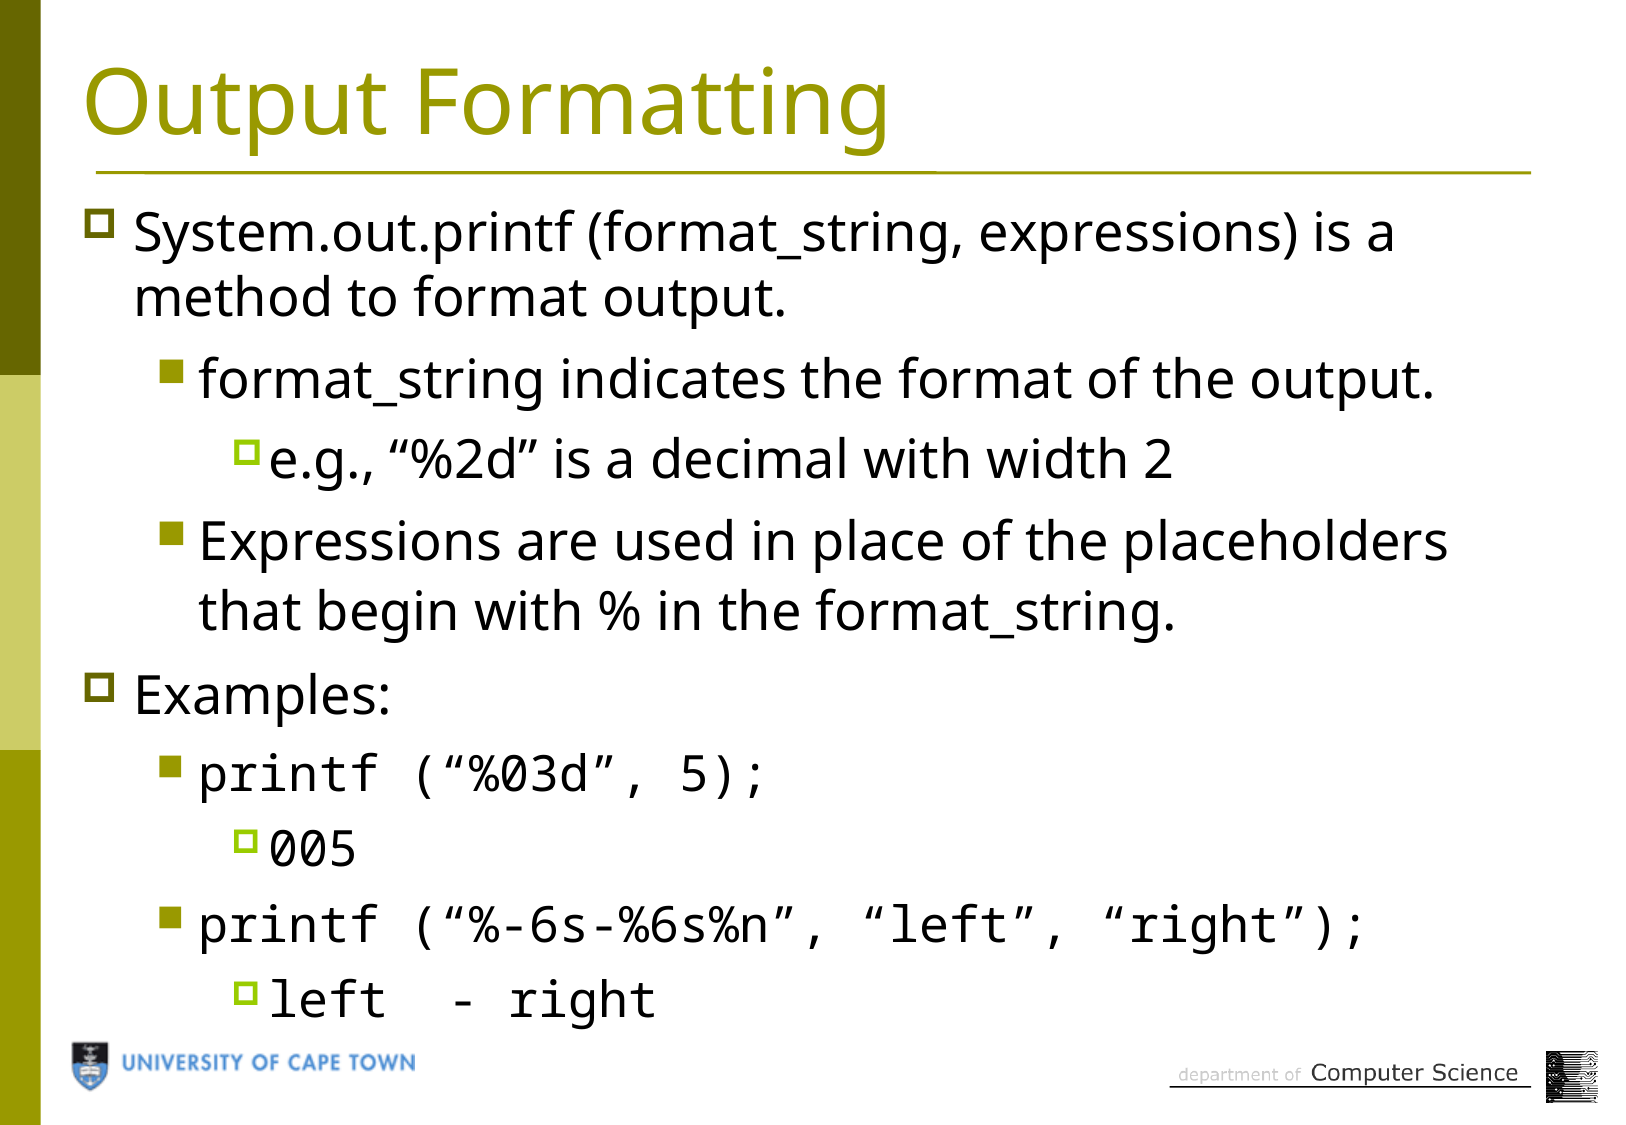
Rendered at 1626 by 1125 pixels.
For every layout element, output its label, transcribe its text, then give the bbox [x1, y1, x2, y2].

text_box System.out.printf (format_string, expressions) is a method to format output. format_string indicates the format of the output. e.g., “%2d” is a decimal with width 2 Expressions are used in place of the placeholders that begin with % in the format_string. Examples: printf (“%03d”, 5); 005 printf (“%-6s-%6s%n”, “left”, “right”); left - right [81, 196, 1543, 1028]
picture [1169, 1043, 1532, 1091]
picture [61, 1024, 415, 1103]
title Output Formatting [81, 37, 1543, 180]
picture [1546, 1051, 1598, 1103]
